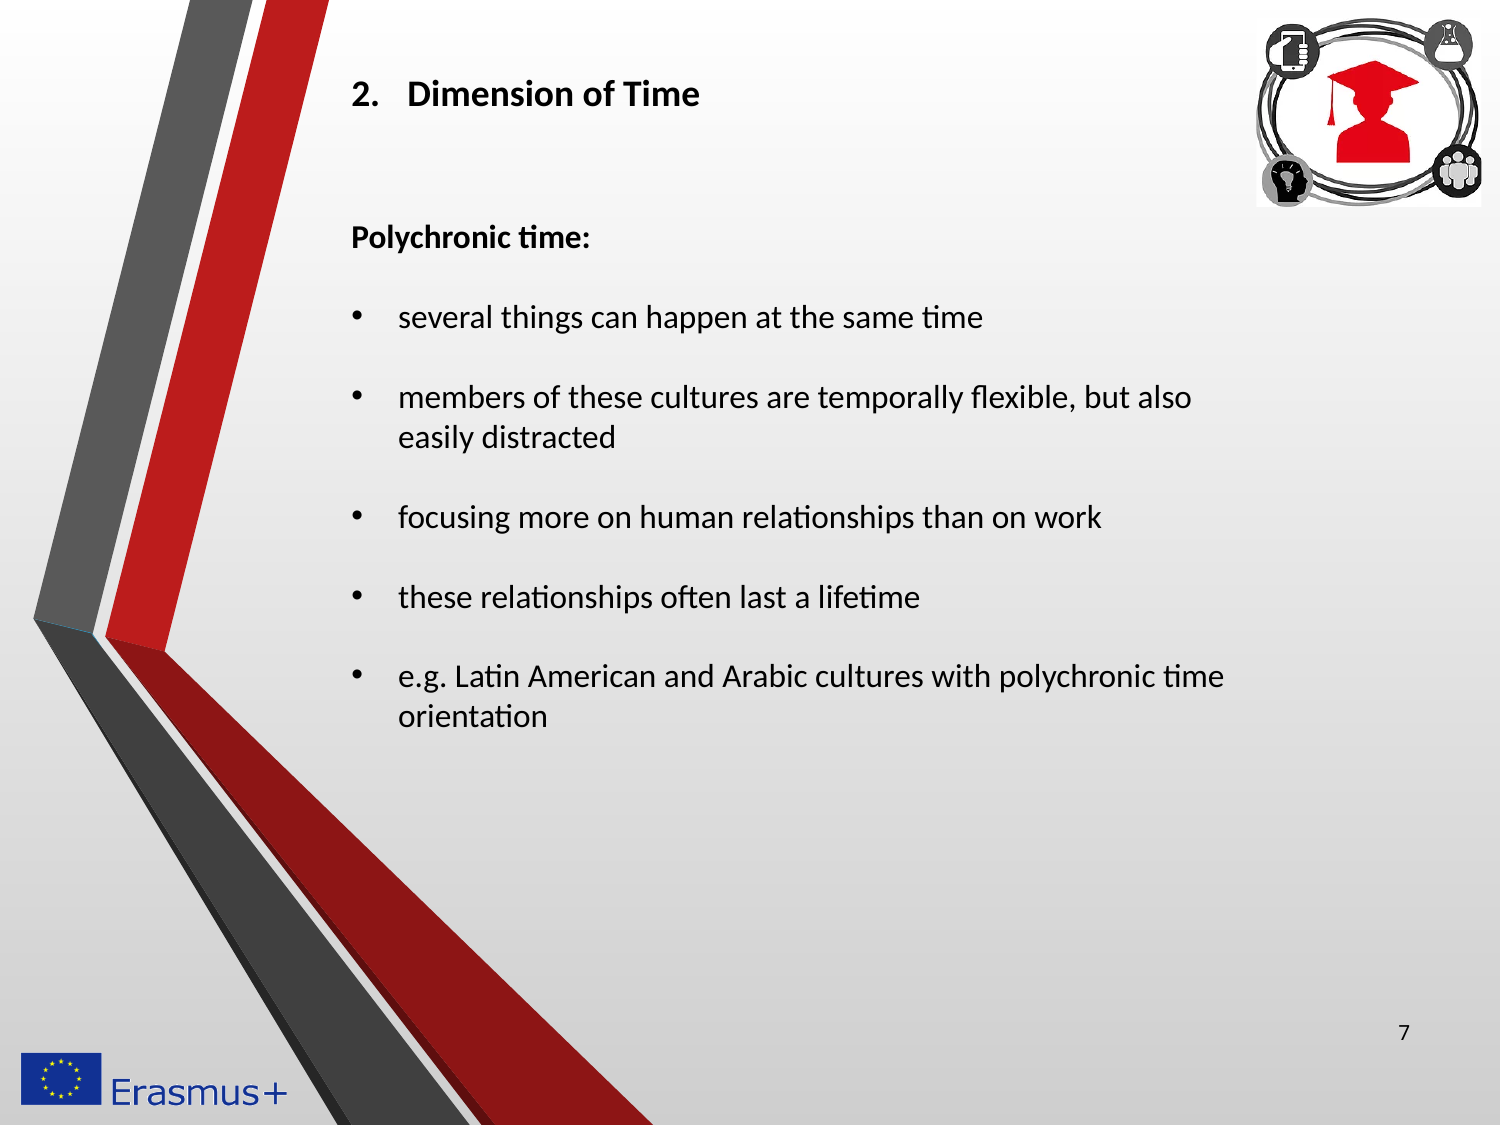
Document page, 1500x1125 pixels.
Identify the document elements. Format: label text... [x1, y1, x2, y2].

slide_number <numer> [1357, 1003, 1425, 1064]
text_box Polychronic time: several things can happen at the same time members of these cultures are temporally flexible, but also easily distracted focusing more on human relationships than on work these relationships often last a lifetime e.g. Latin American and Arabic cultures with polychronic time orientation [336, 208, 1258, 742]
chart [1257, 19, 1483, 209]
text_box Dimension of Time [336, 61, 1247, 122]
picture [1256, 18, 1482, 207]
picture [5, 1037, 302, 1120]
